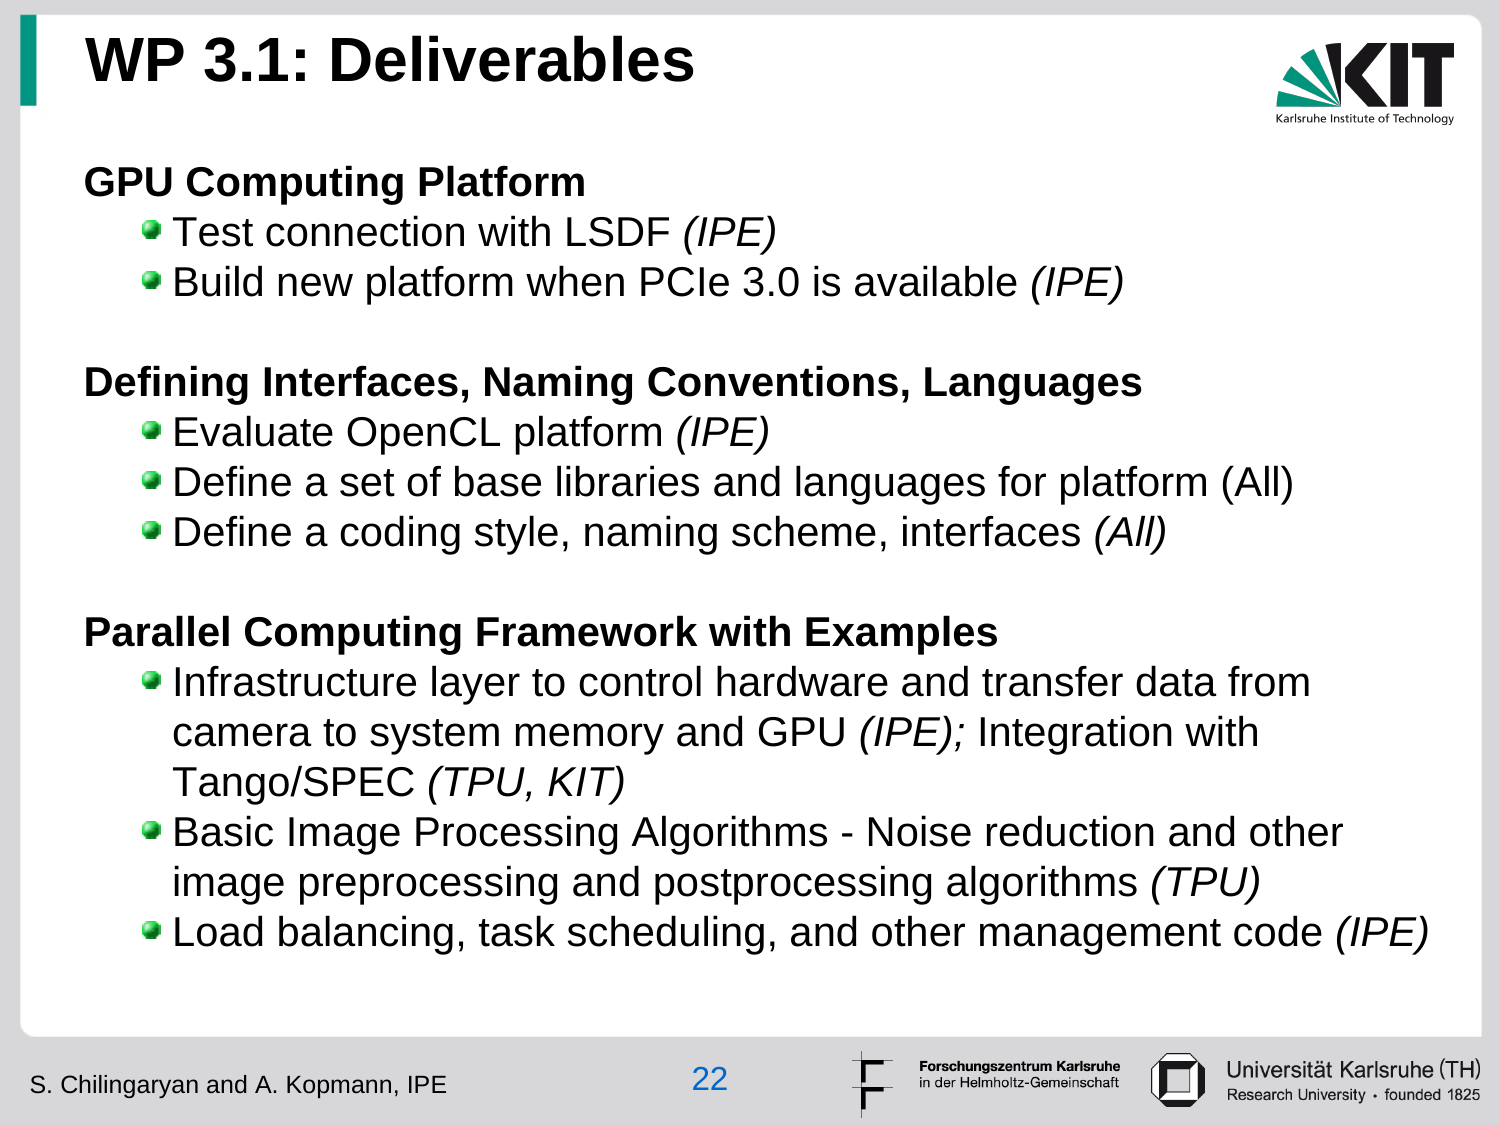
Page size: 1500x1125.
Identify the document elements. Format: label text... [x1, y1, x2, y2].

text_box GPU Computing Platform Test connection with LSDF (IPE) Build new platform when PCIe 3.0 is available (IPE) Defining Interfaces, Naming Conventions, Languages Evaluate OpenCL platform (IPE) Define a set of base libraries and languages for platform (All) Define a coding style, naming scheme, interfaces (All) Parallel Computing Framework with Examples Infrastructure layer to control hardware and transfer data from camera to system memory and GPU (IPE); Integration with Tango/SPEC (TPU, KIT) Basic Image Processing Algorithms - Noise reduction and other image preprocessing and postprocessing algorithms (TPU) Load balancing, task scheduling, and other management code (IPE) [68, 147, 1477, 963]
picture [0, 0, 1500, 1125]
title WP 3.1: Deliverables [85, 0, 1141, 125]
